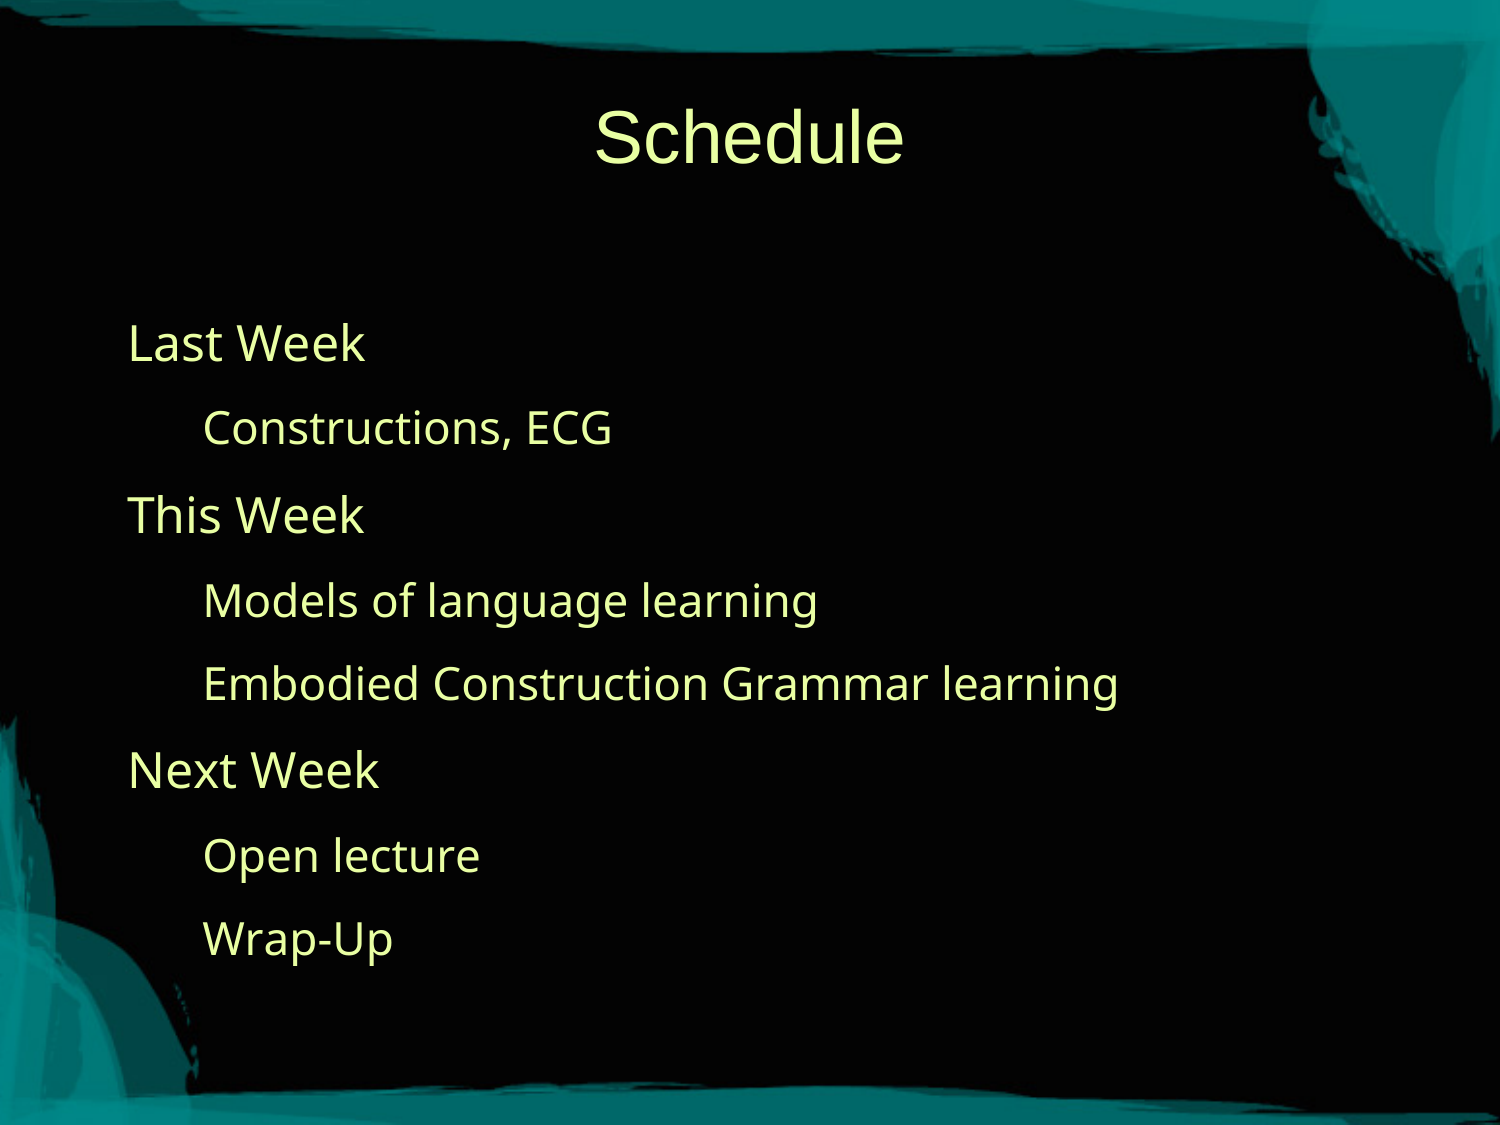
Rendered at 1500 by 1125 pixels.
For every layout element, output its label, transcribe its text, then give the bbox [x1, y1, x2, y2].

title Schedule [112, 49, 1388, 225]
list Last Week Constructions, ECG This Week Models of language learning Embodied Construction Grammar learning Next Week Open lecture Wrap-Up [112, 299, 1388, 1000]
picture [0, 0, 1500, 1125]
